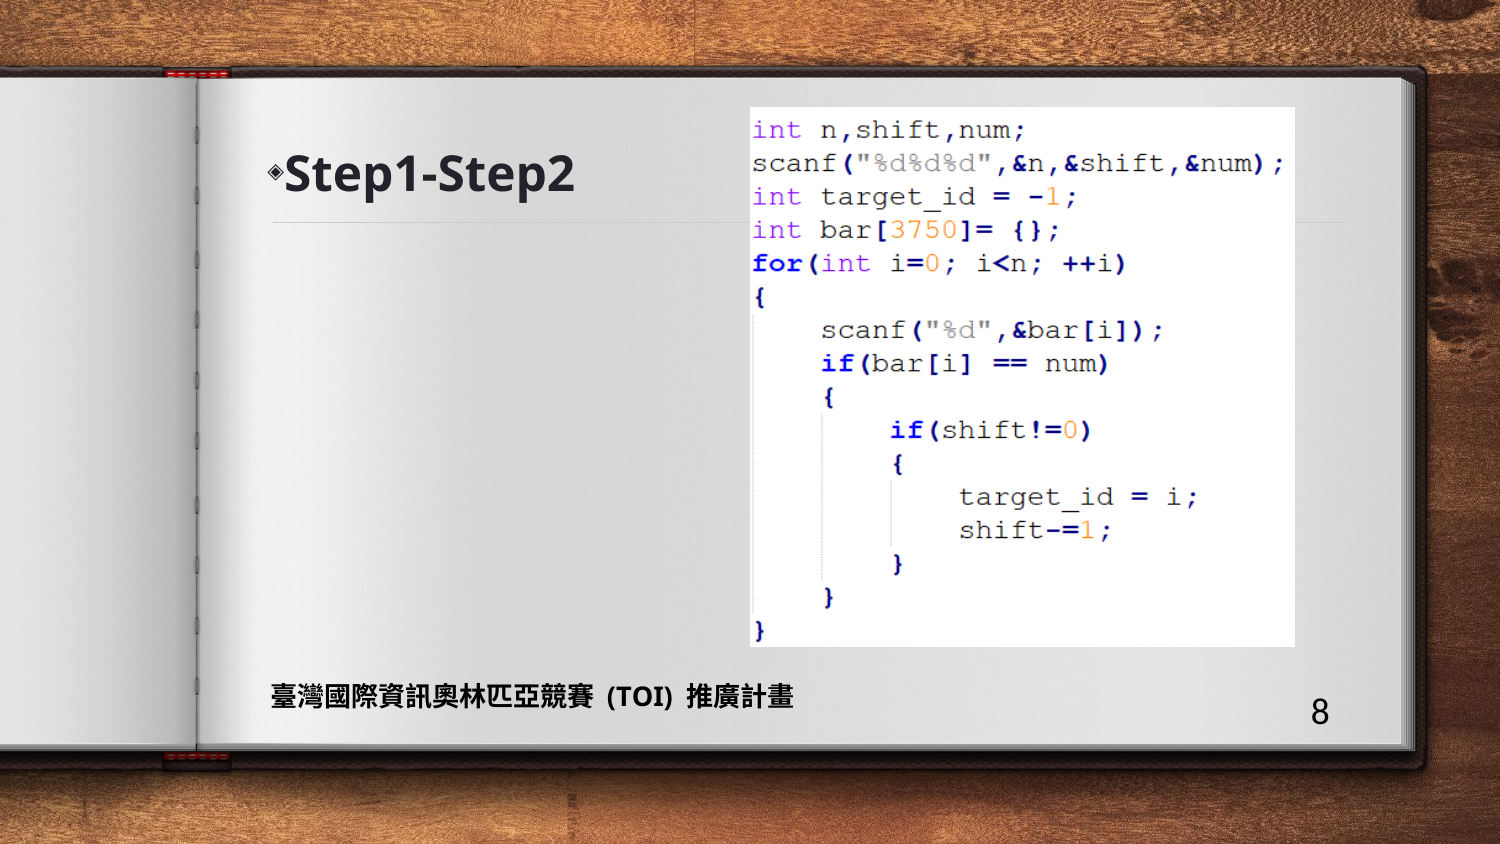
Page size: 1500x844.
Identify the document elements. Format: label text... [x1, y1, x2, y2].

text_box [1295, 672, 1386, 737]
picture [750, 108, 1295, 647]
list Step1-Step2 [252, 126, 750, 216]
